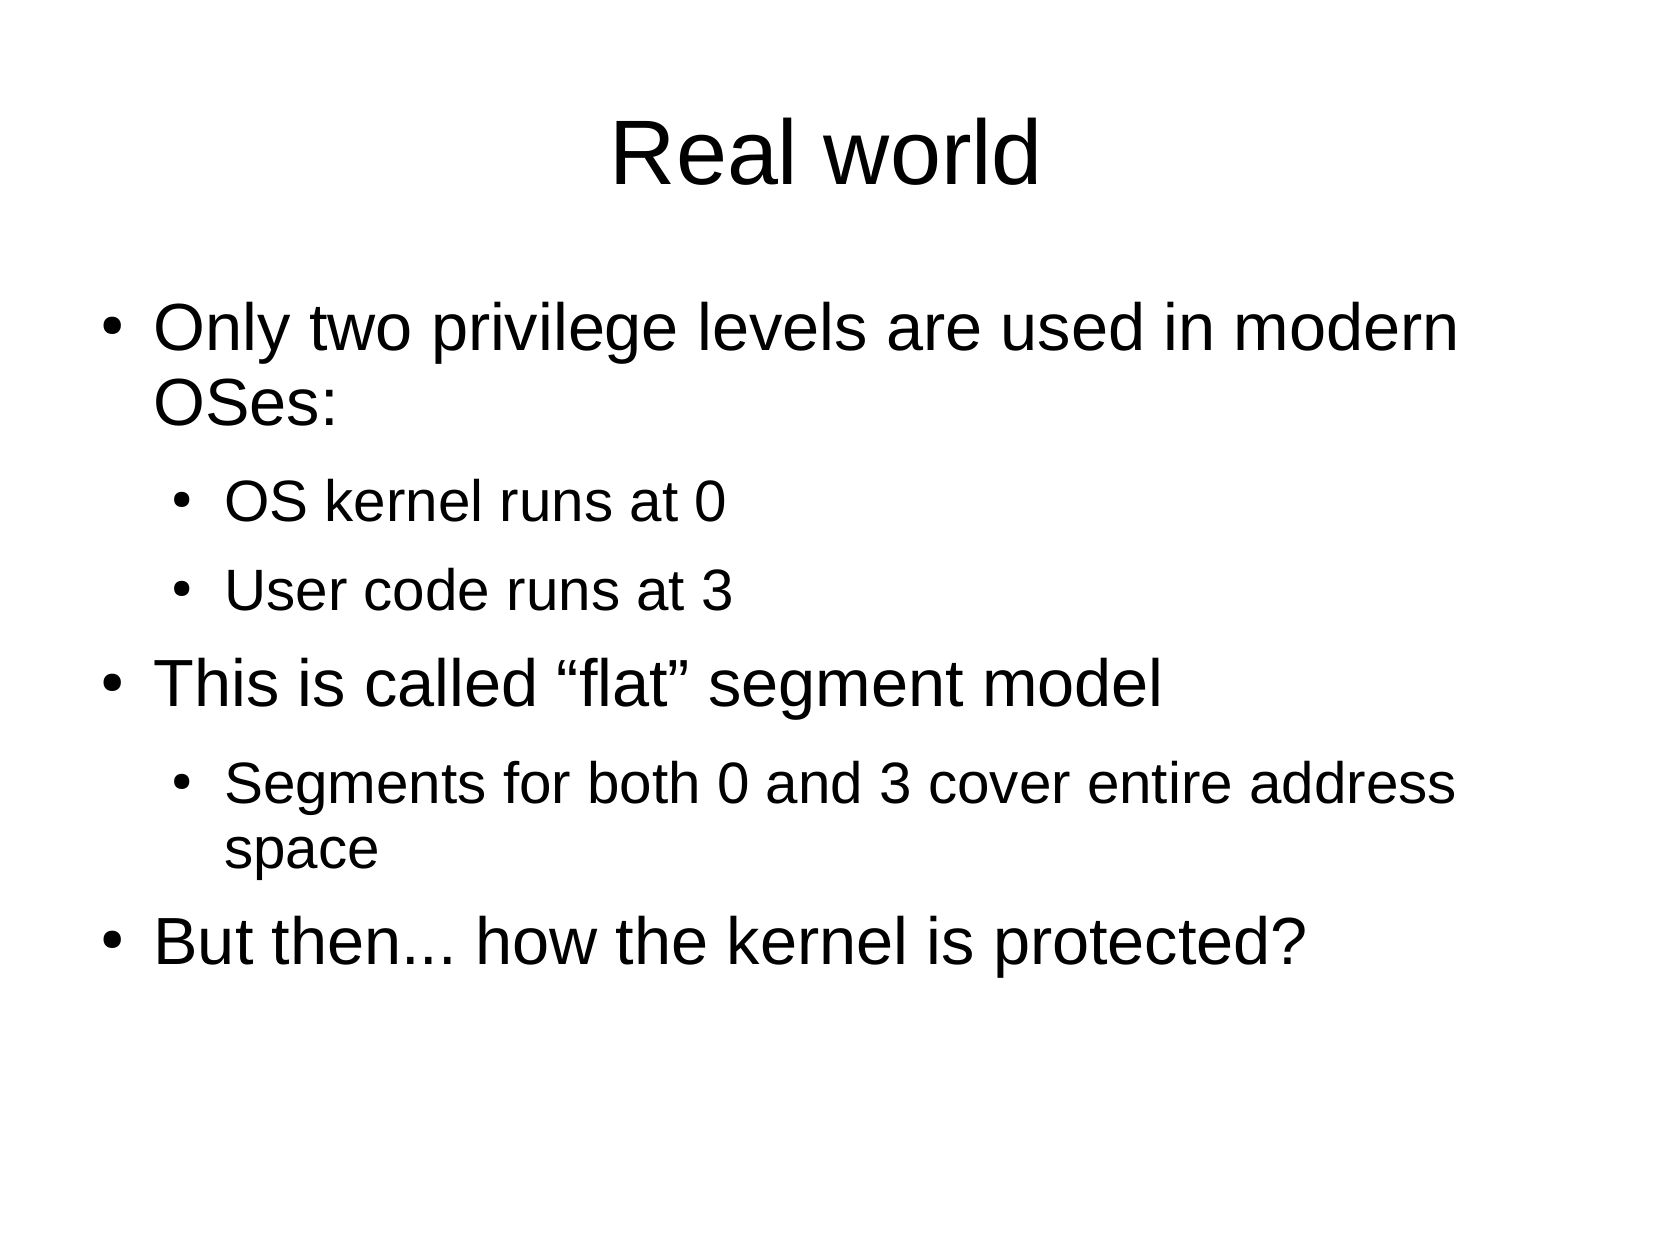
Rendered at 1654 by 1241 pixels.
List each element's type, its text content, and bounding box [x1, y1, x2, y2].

list Only two privilege levels are used in modern OSes: OS kernel runs at 0 User code runs at 3 This is called “flat” segment model Segments for both 0 and 3 cover entire address space But then... how the kernel is protected? [82, 290, 1571, 1010]
title Real world [82, 49, 1571, 257]
